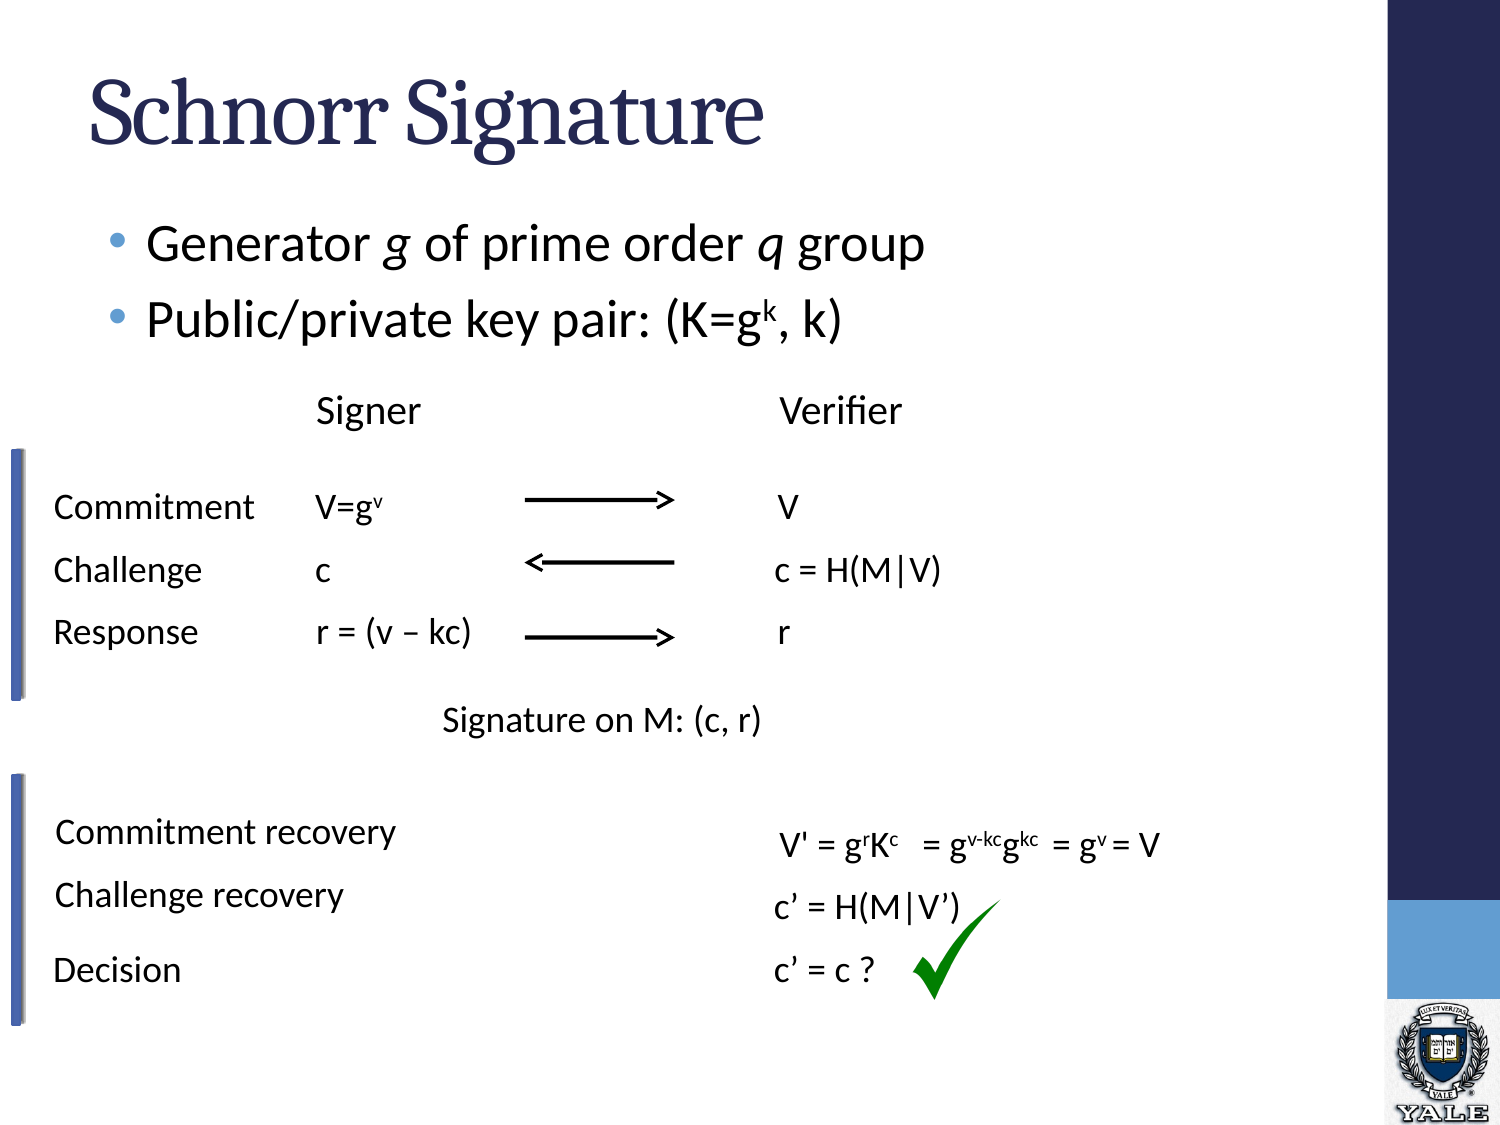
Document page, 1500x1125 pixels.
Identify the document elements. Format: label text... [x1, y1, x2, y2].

picture [1384, 999, 1500, 1125]
text_box c = H(M|V) [759, 537, 966, 598]
text_box V' = grKc [764, 812, 907, 873]
text_box Challenge recovery [40, 862, 360, 923]
text_box c [300, 537, 346, 598]
text_box V [762, 474, 814, 535]
text_box Commitment recovery [40, 799, 412, 860]
text_box Challenge [38, 537, 218, 598]
text_box [12, 450, 20, 700]
text_box r [762, 599, 806, 660]
text_box [12, 774, 20, 1025]
text_box Signature on M: (c, r) [427, 687, 778, 748]
text_box = gv-kcgkc = gv = V [907, 812, 1176, 873]
picture [912, 899, 1001, 1000]
title Schnorr Signature [75, 12, 1325, 200]
text_box c’ = H(M|V’) [759, 874, 985, 935]
text_box Commitment [39, 474, 271, 535]
list Generator g of prime order q group Public/private key pair: (K=gk, k) [75, 200, 1325, 388]
text_box V=gv [300, 474, 398, 535]
text_box c’ = c ? [759, 937, 900, 998]
text_box Decision [38, 937, 197, 998]
text_box Signer [301, 375, 437, 440]
text_box r = (v – kc) [301, 599, 488, 660]
text_box Response [38, 599, 215, 660]
text_box Verifier [764, 375, 918, 440]
